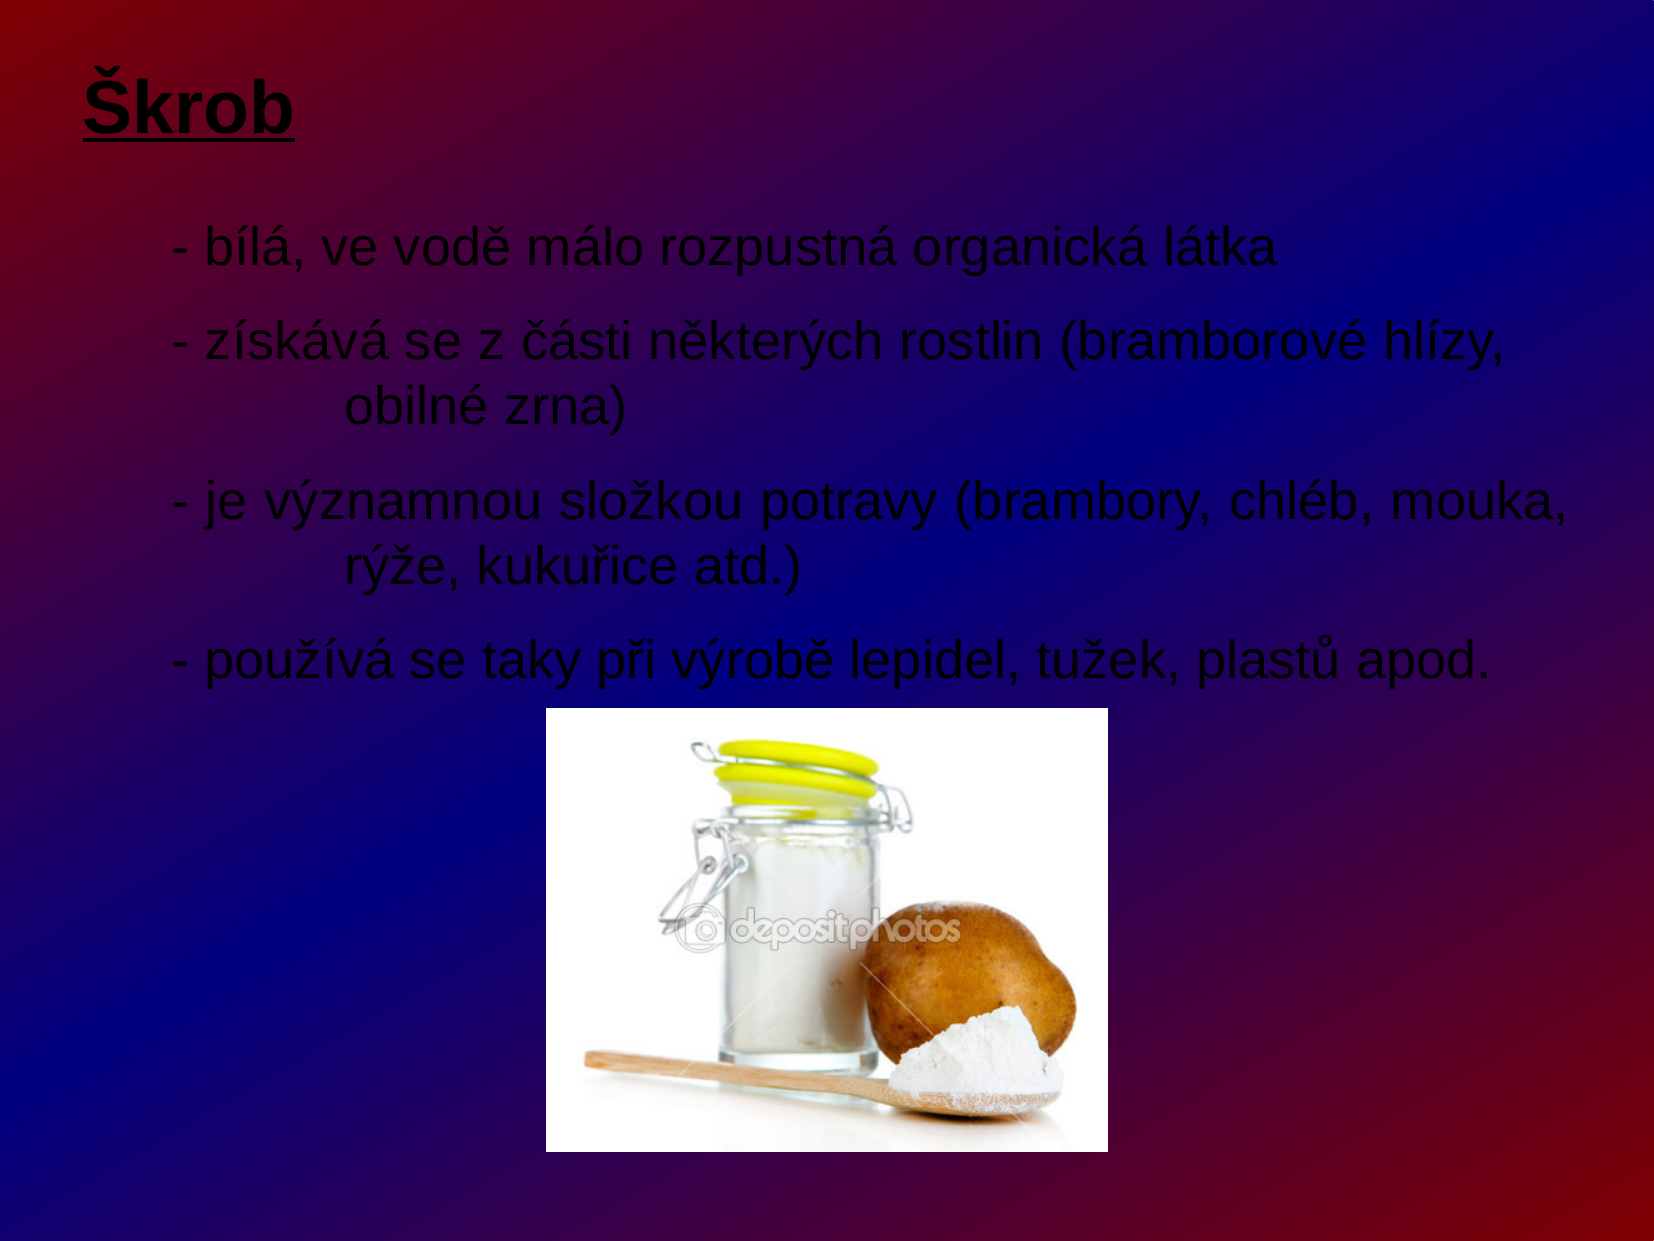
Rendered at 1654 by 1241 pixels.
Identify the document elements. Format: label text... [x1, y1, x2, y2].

picture [546, 708, 1108, 1152]
list - bílá, ve vodě málo rozpustná organická látka - získává se z části některých rostlin (bramborové hlízy, obilné zrna) - je významnou složkou potravy (brambory, chléb, mouka, rýže, kukuřice atd.) - používá se taky při výrobě lepidel, tužek, plastů apod. [82, 210, 1571, 1030]
title Škrob [82, 0, 1571, 208]
